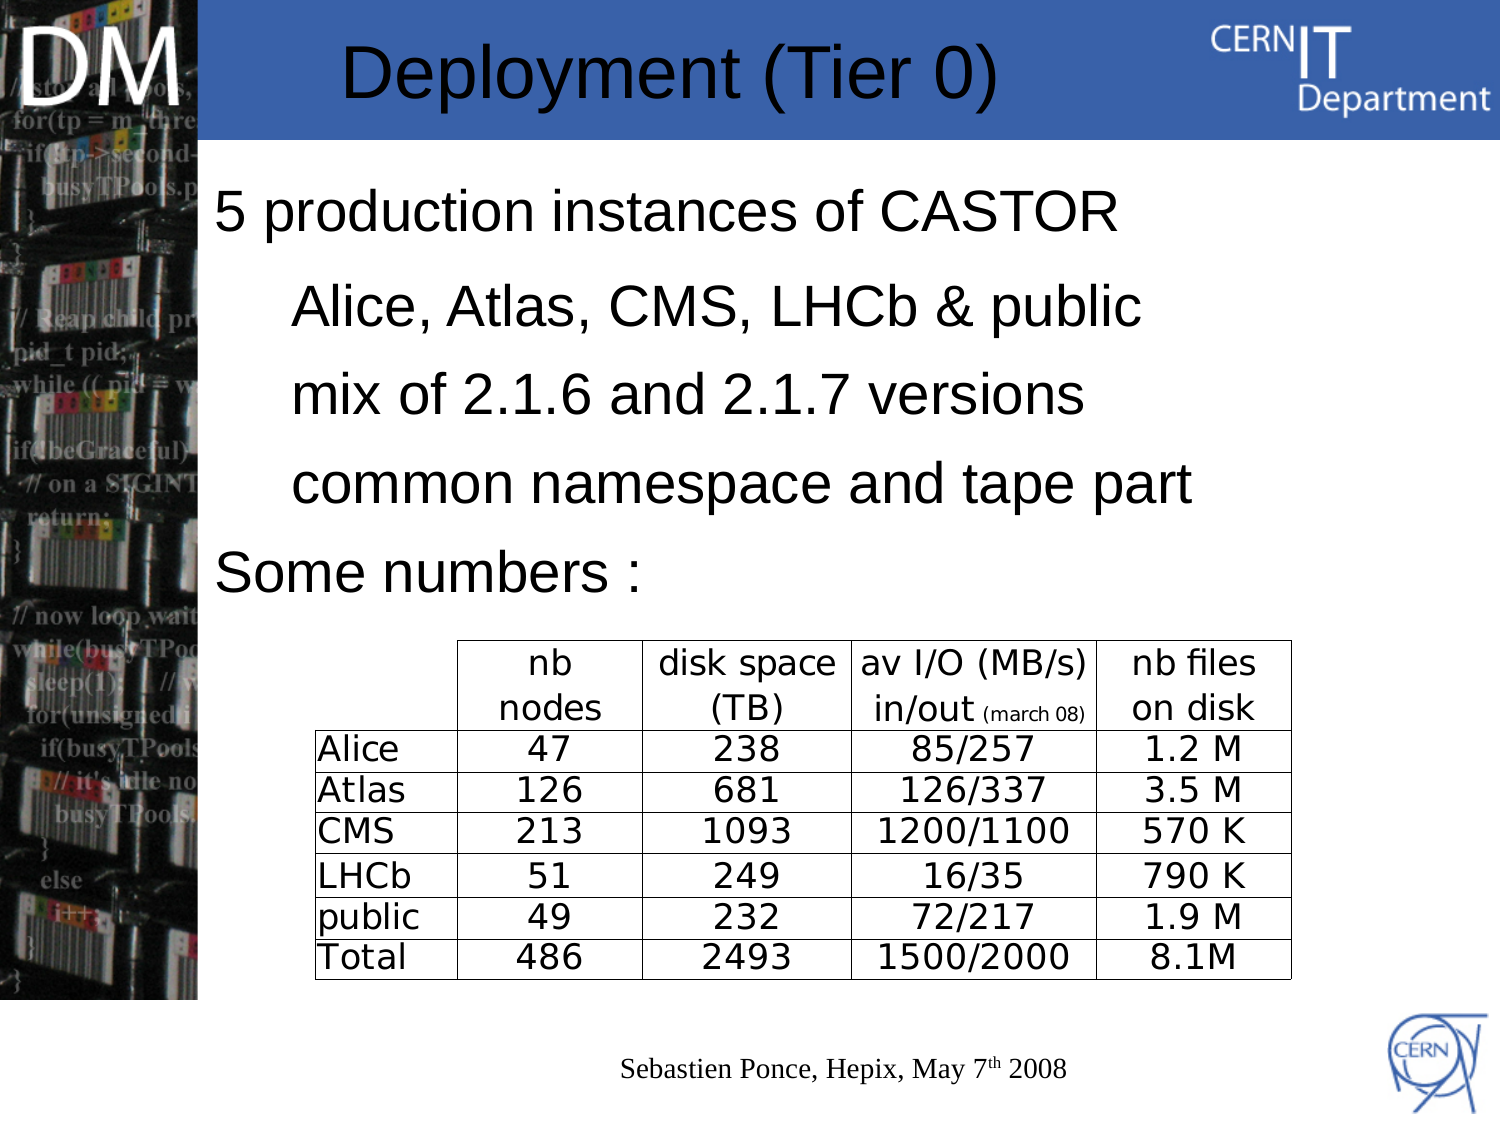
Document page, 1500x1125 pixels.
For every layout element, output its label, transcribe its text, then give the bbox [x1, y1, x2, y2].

picture [198, 0, 1500, 140]
picture [1387, 1012, 1489, 1114]
title Deployment (Tier 0) [177, 0, 1165, 138]
list 5 production instances of CASTOR Alice, Atlas, CMS, LHCb & public mix of 2.1.6 and 2.1.7 versions common namespace and tape part Some numbers : [181, 164, 1428, 626]
chart [313, 638, 1293, 1105]
